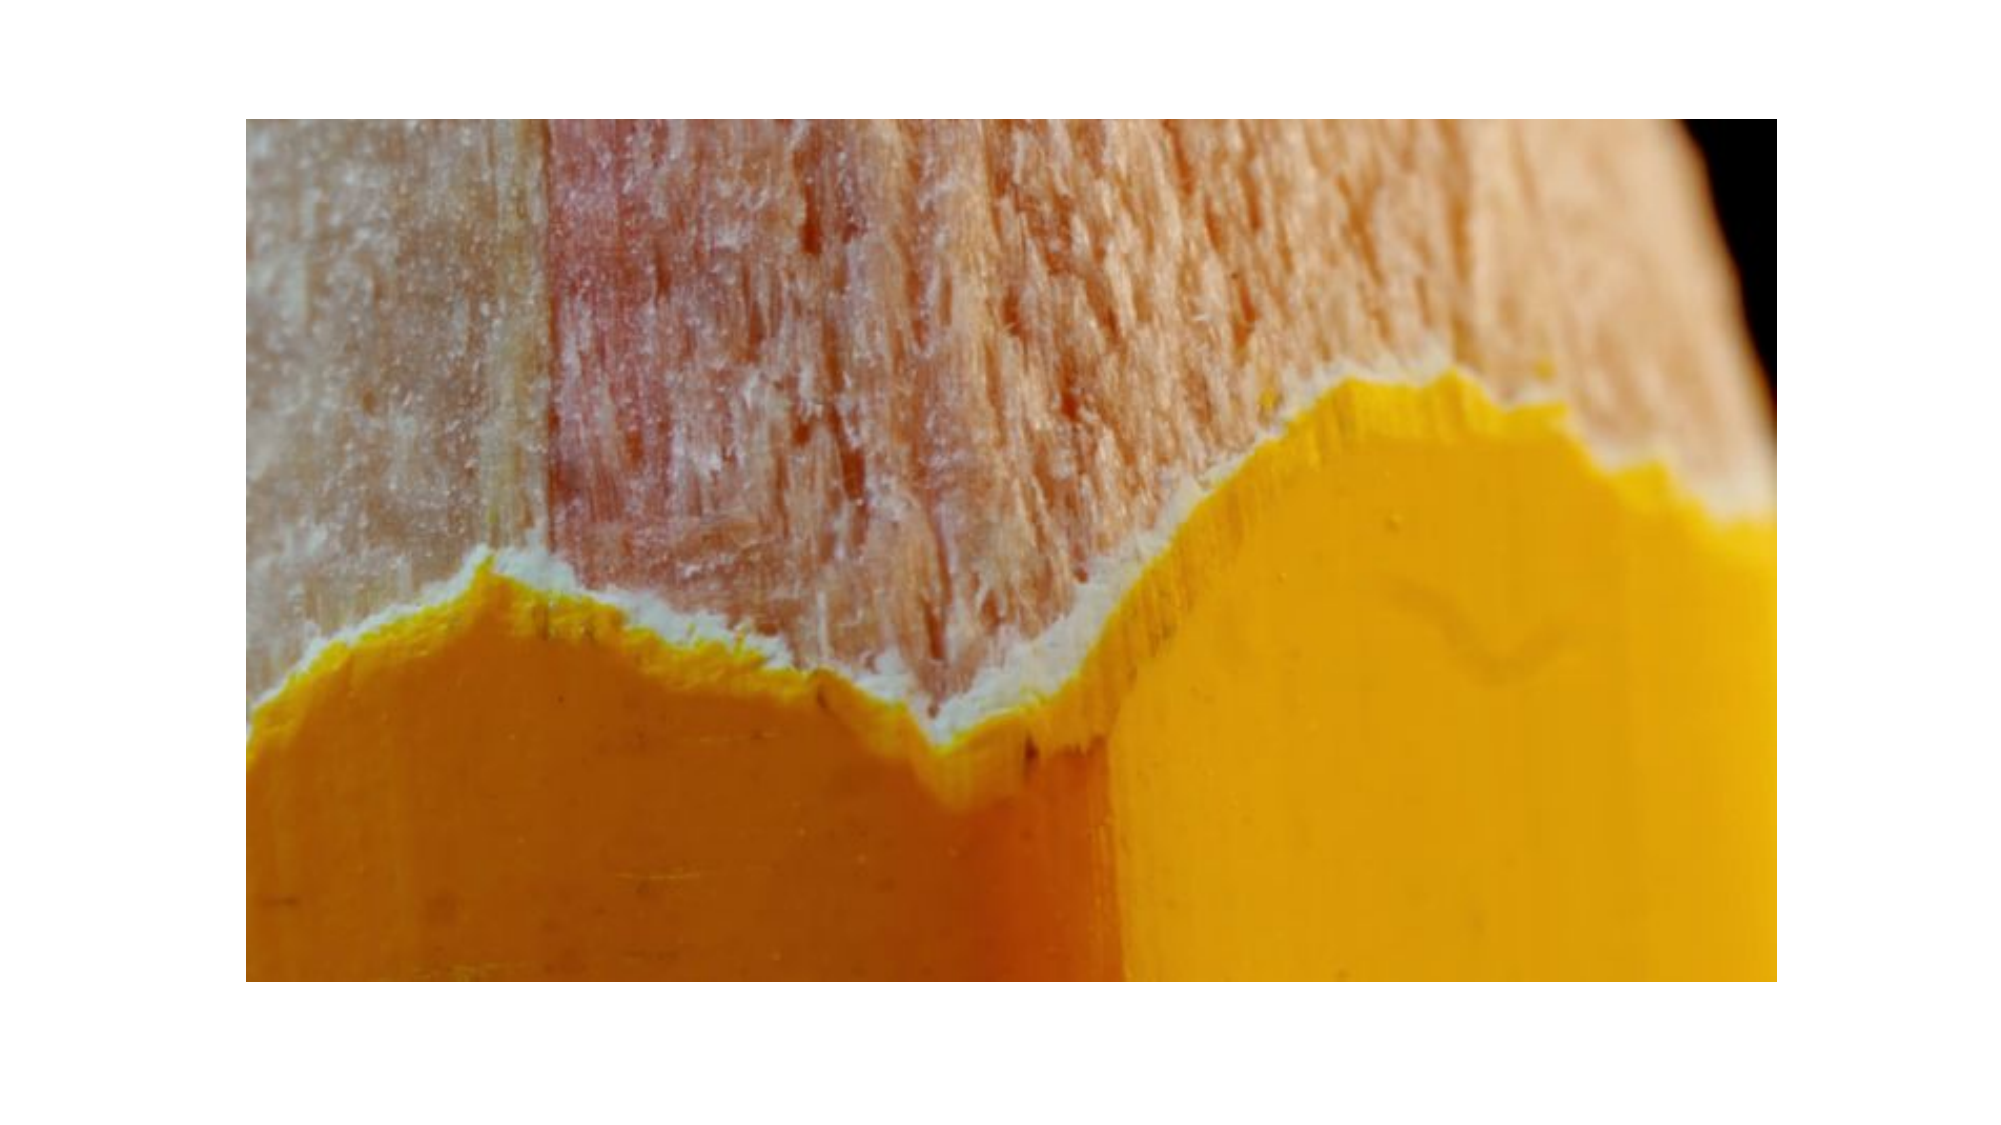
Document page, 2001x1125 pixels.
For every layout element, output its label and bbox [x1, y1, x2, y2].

picture [246, 119, 1777, 982]
